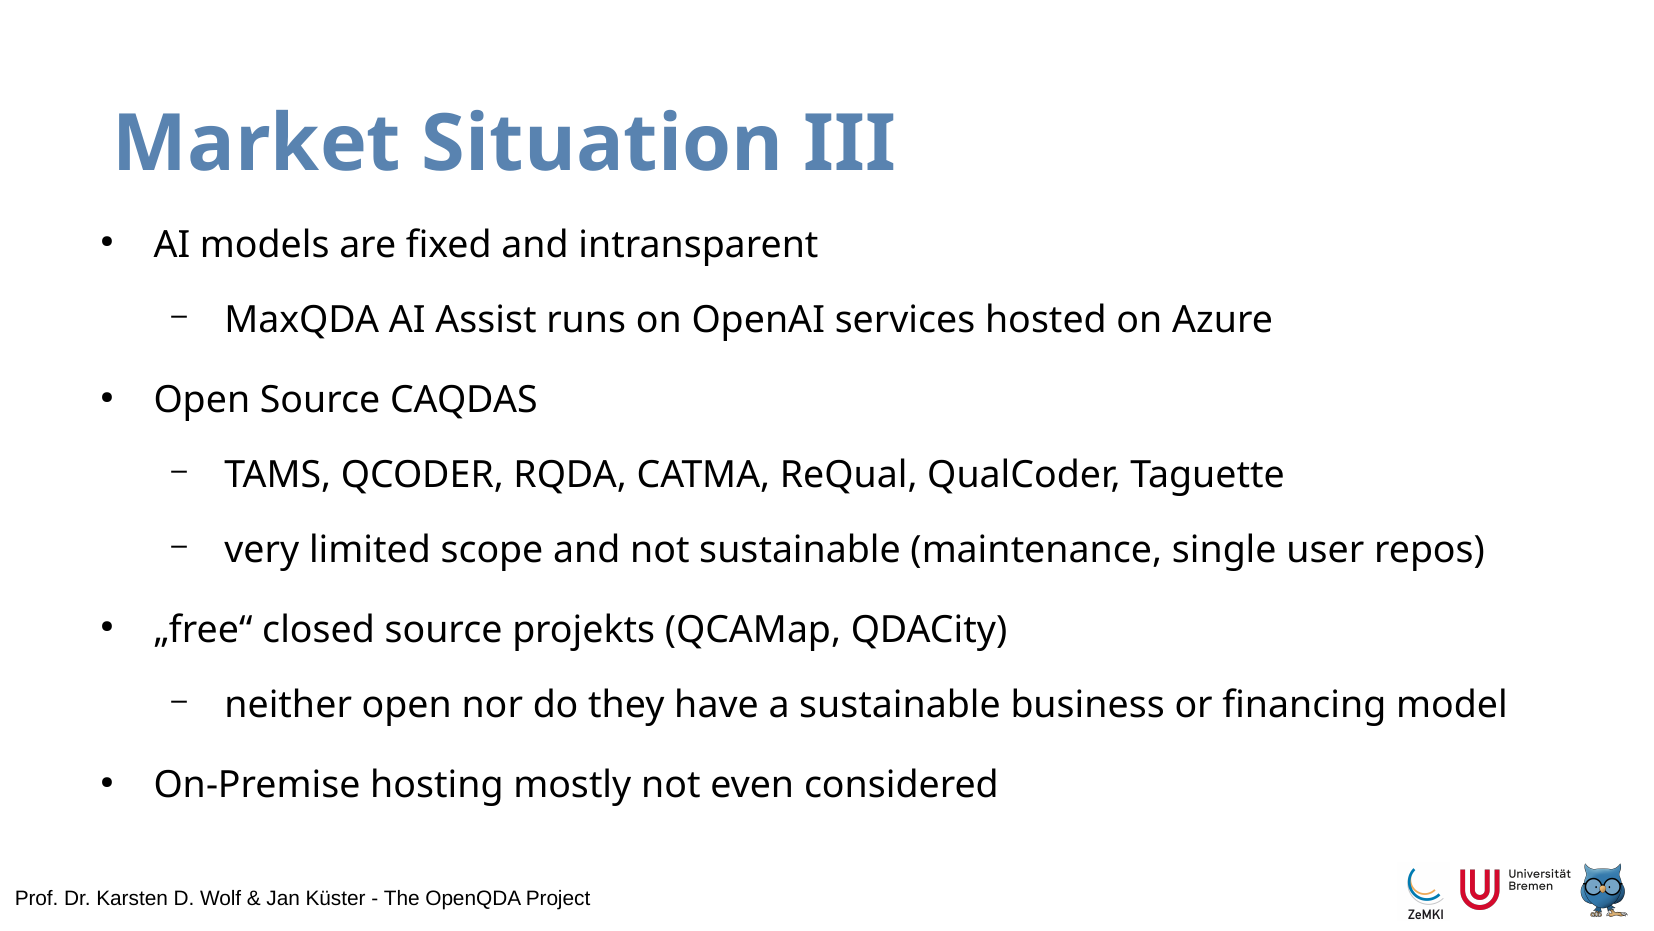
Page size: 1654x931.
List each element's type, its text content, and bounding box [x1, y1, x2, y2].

list AI models are fixed and intransparent MaxQDA AI Assist runs on OpenAI services hosted on Azure Open Source CAQDAS TAMS, QCODER, RQDA, CATMA, ReQual, QualCoder, Taguette very limited scope and not sustainable (maintenance, single user repos) „free“ closed source projekts (QCAMap, QDACity) neither open nor do they have a sustainable business or financing model On-Premise hosting mostly not even considered [82, 217, 1571, 863]
picture [1397, 863, 1450, 921]
picture [1575, 862, 1631, 918]
title Market Situation III [112, 62, 1493, 217]
picture [1460, 869, 1571, 910]
